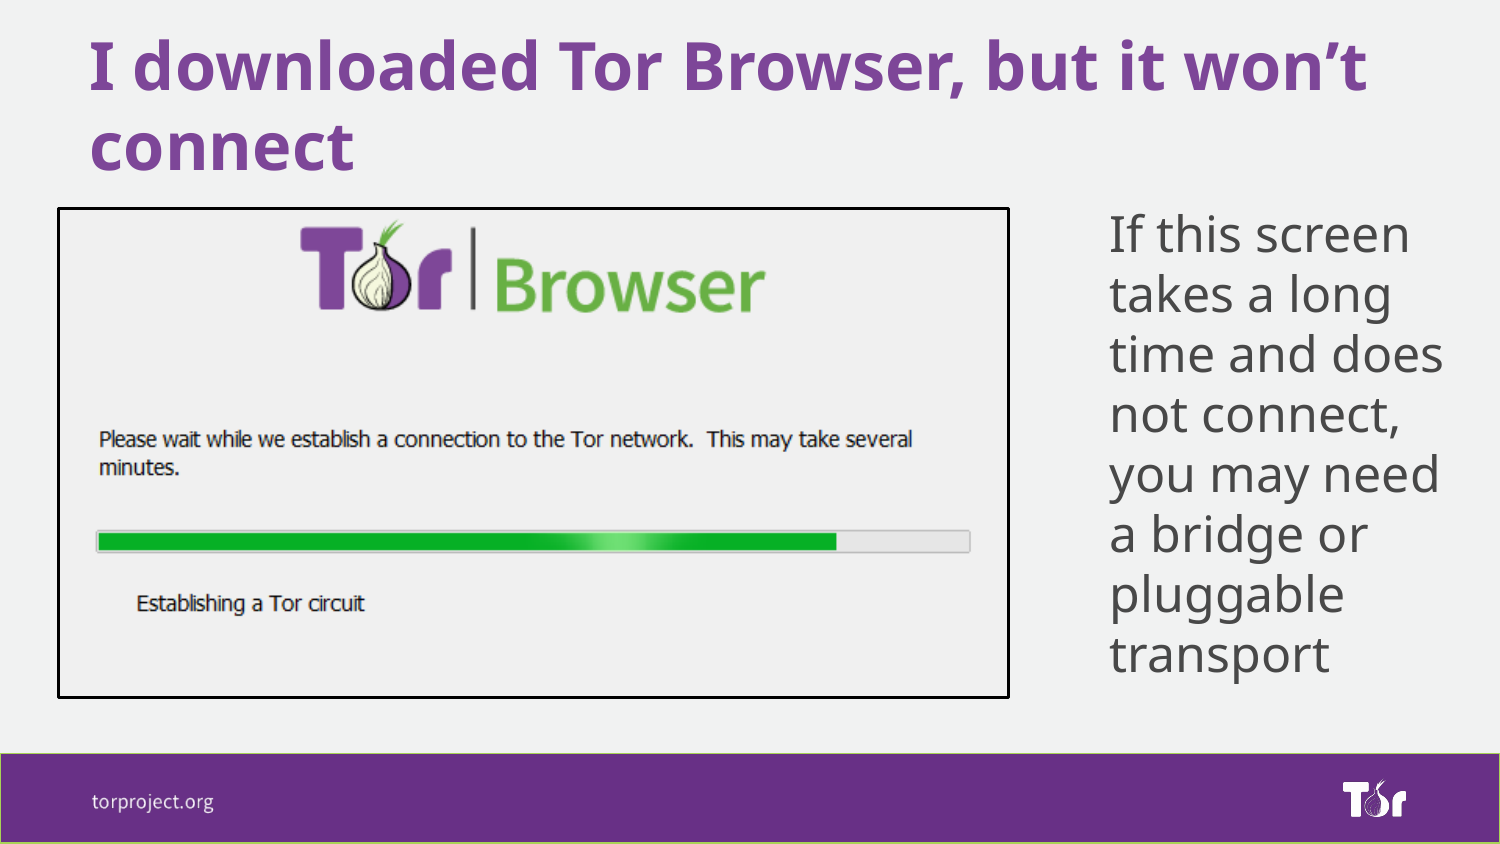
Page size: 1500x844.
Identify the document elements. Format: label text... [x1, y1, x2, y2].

text_box If this screen takes a long time and does not connect, you may need a bridge or pluggable transport [1019, 195, 1485, 842]
text_box I downloaded Tor Browser, but it won’t connect [75, 33, 1425, 174]
picture [60, 210, 1007, 696]
picture [75, 780, 604, 821]
